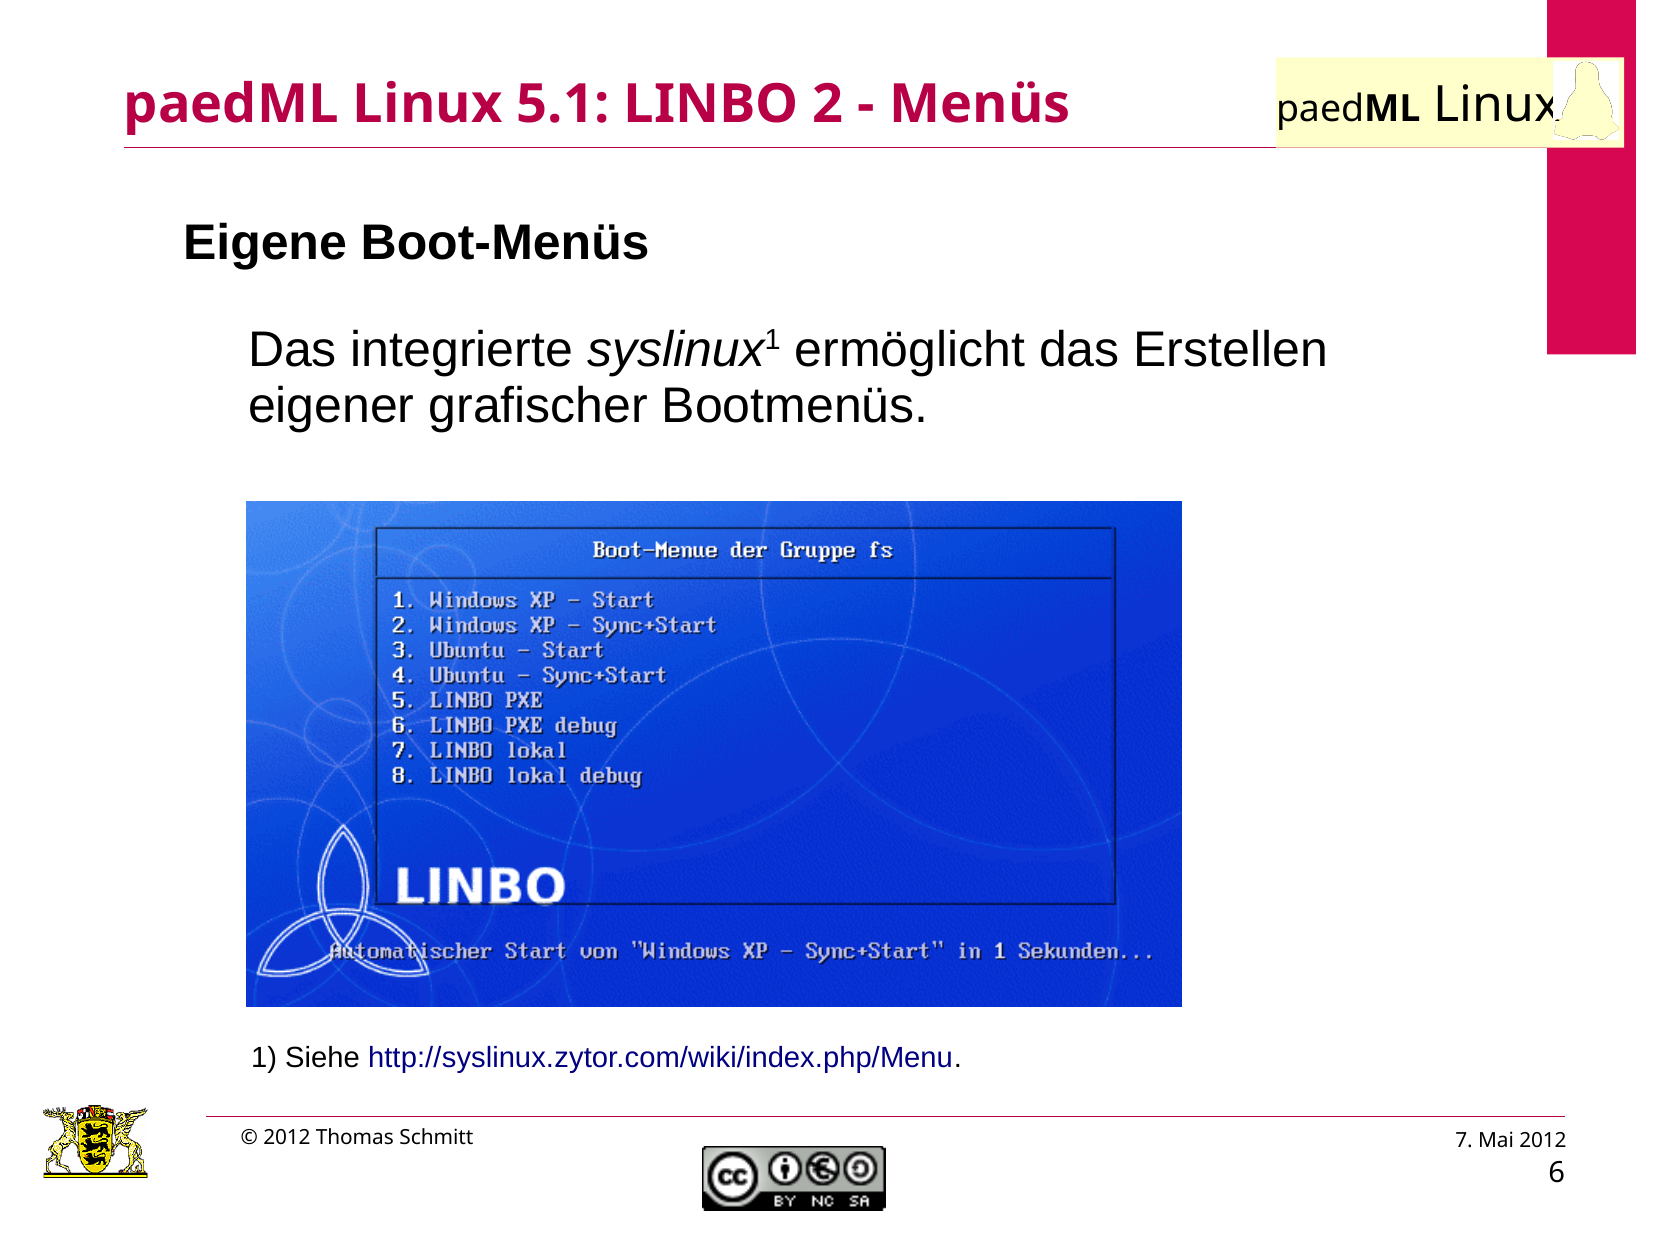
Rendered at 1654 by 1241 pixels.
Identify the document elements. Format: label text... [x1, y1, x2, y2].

text_box 1) Siehe http://syslinux.zytor.com/wiki/index.php/Menu. [236, 1033, 1388, 1082]
text_box Das integrierte syslinux1 ermöglicht das Erstellen eigener grafischer Bootmenüs. [177, 265, 1359, 473]
title paedML Linux 5.1: LINBO 2 - Menüs [124, 69, 1270, 133]
picture [246, 501, 1182, 1007]
picture [41, 1104, 148, 1180]
subtitle Eigene Boot-Menüs [183, 214, 1388, 296]
picture [702, 1146, 886, 1211]
